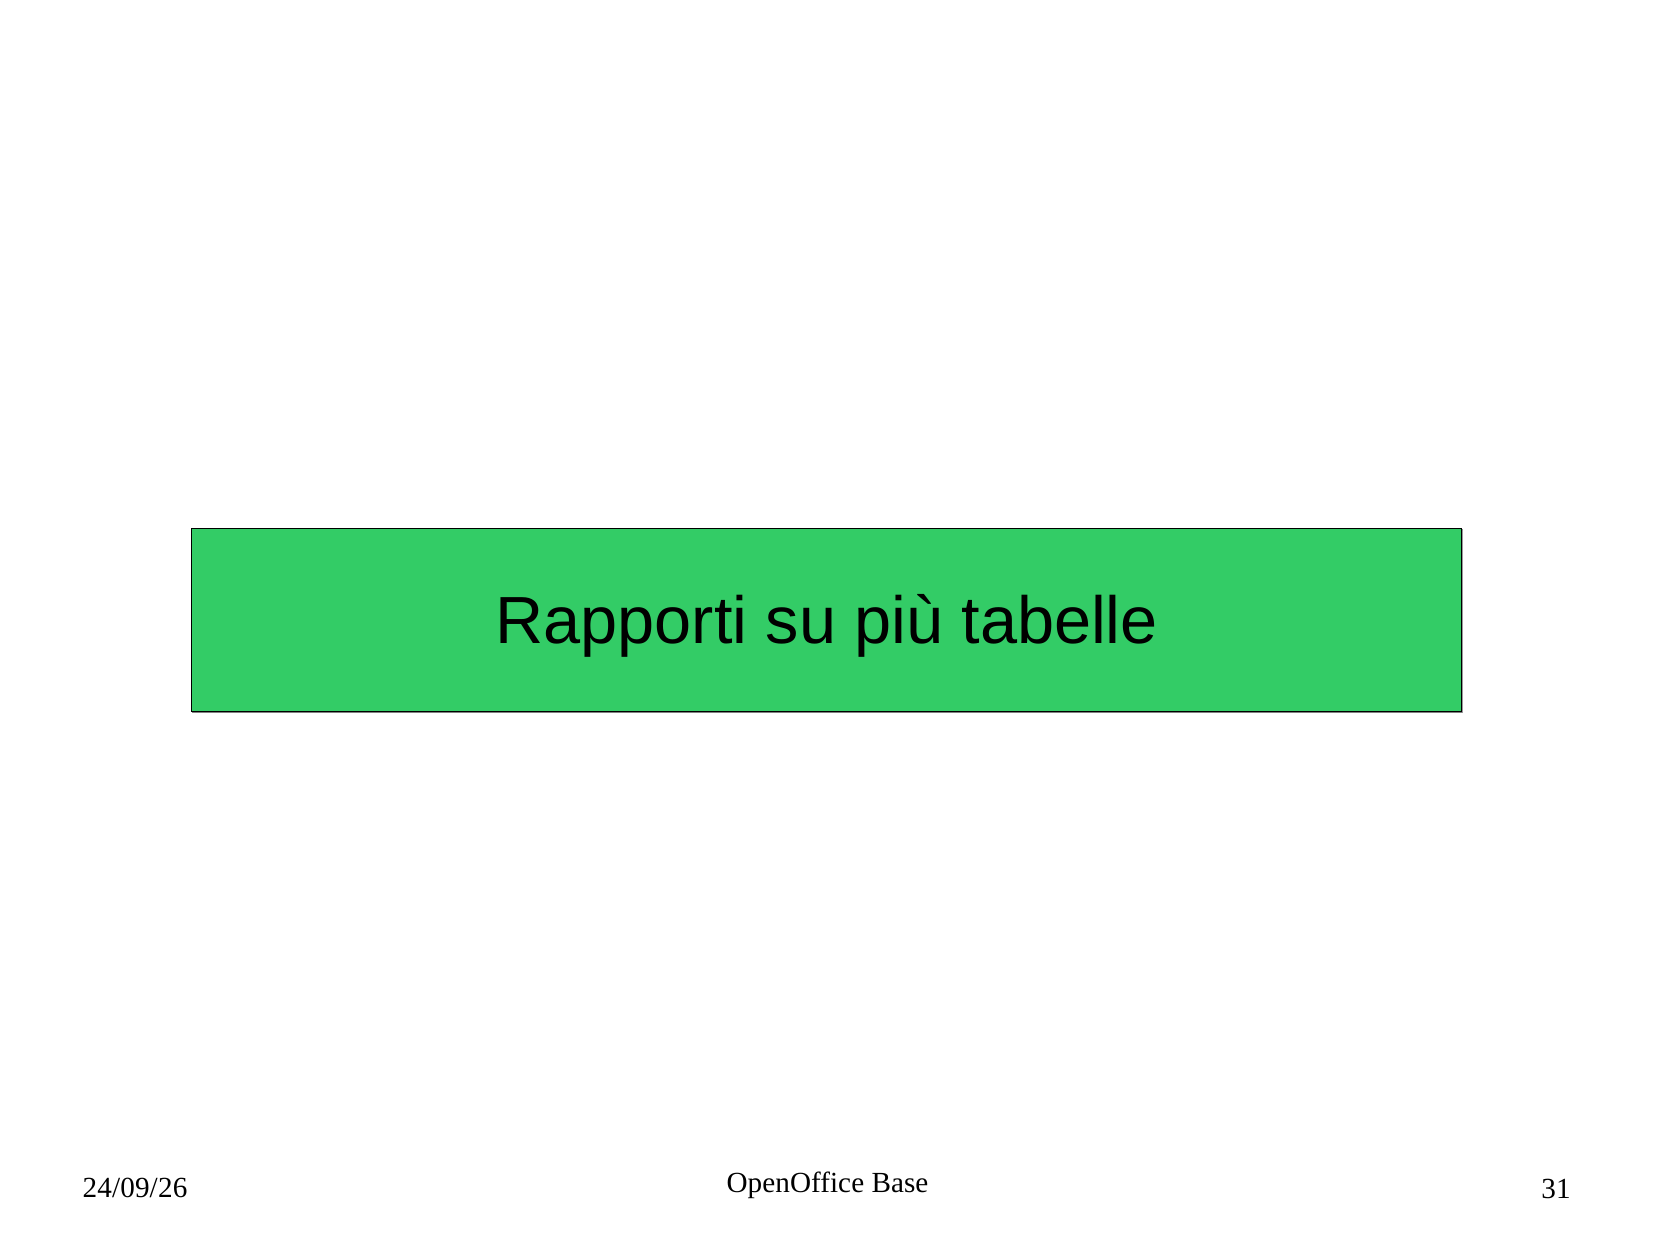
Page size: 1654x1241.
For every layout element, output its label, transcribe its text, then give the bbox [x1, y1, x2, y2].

text_box Rapporti su più tabelle [191, 528, 1462, 712]
